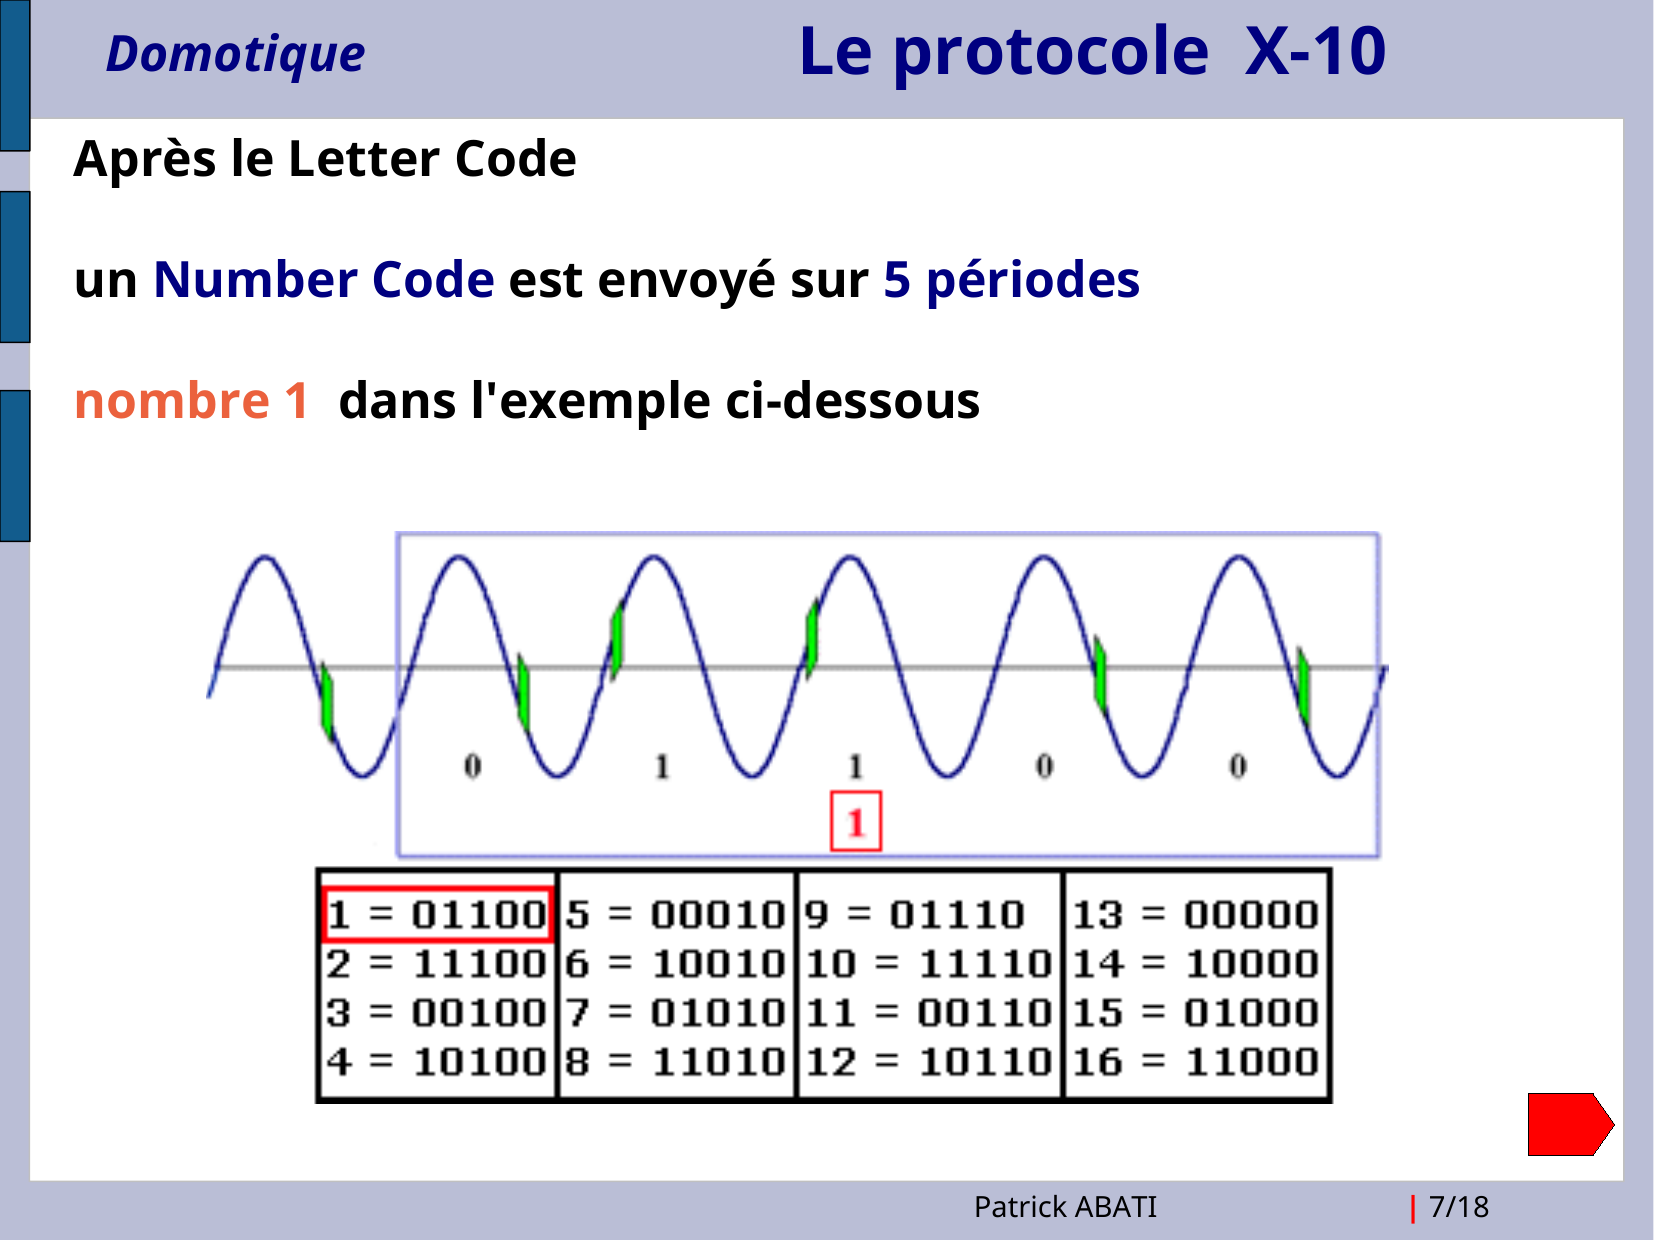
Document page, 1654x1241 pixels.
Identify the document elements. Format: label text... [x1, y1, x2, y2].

picture [206, 531, 1389, 1104]
text_box [1528, 1093, 1615, 1156]
text_box Après le Letter Code un Number Code est envoyé sur 5 périodes nombre 1 dans l'exemple ci-dessous [59, 118, 1595, 1131]
